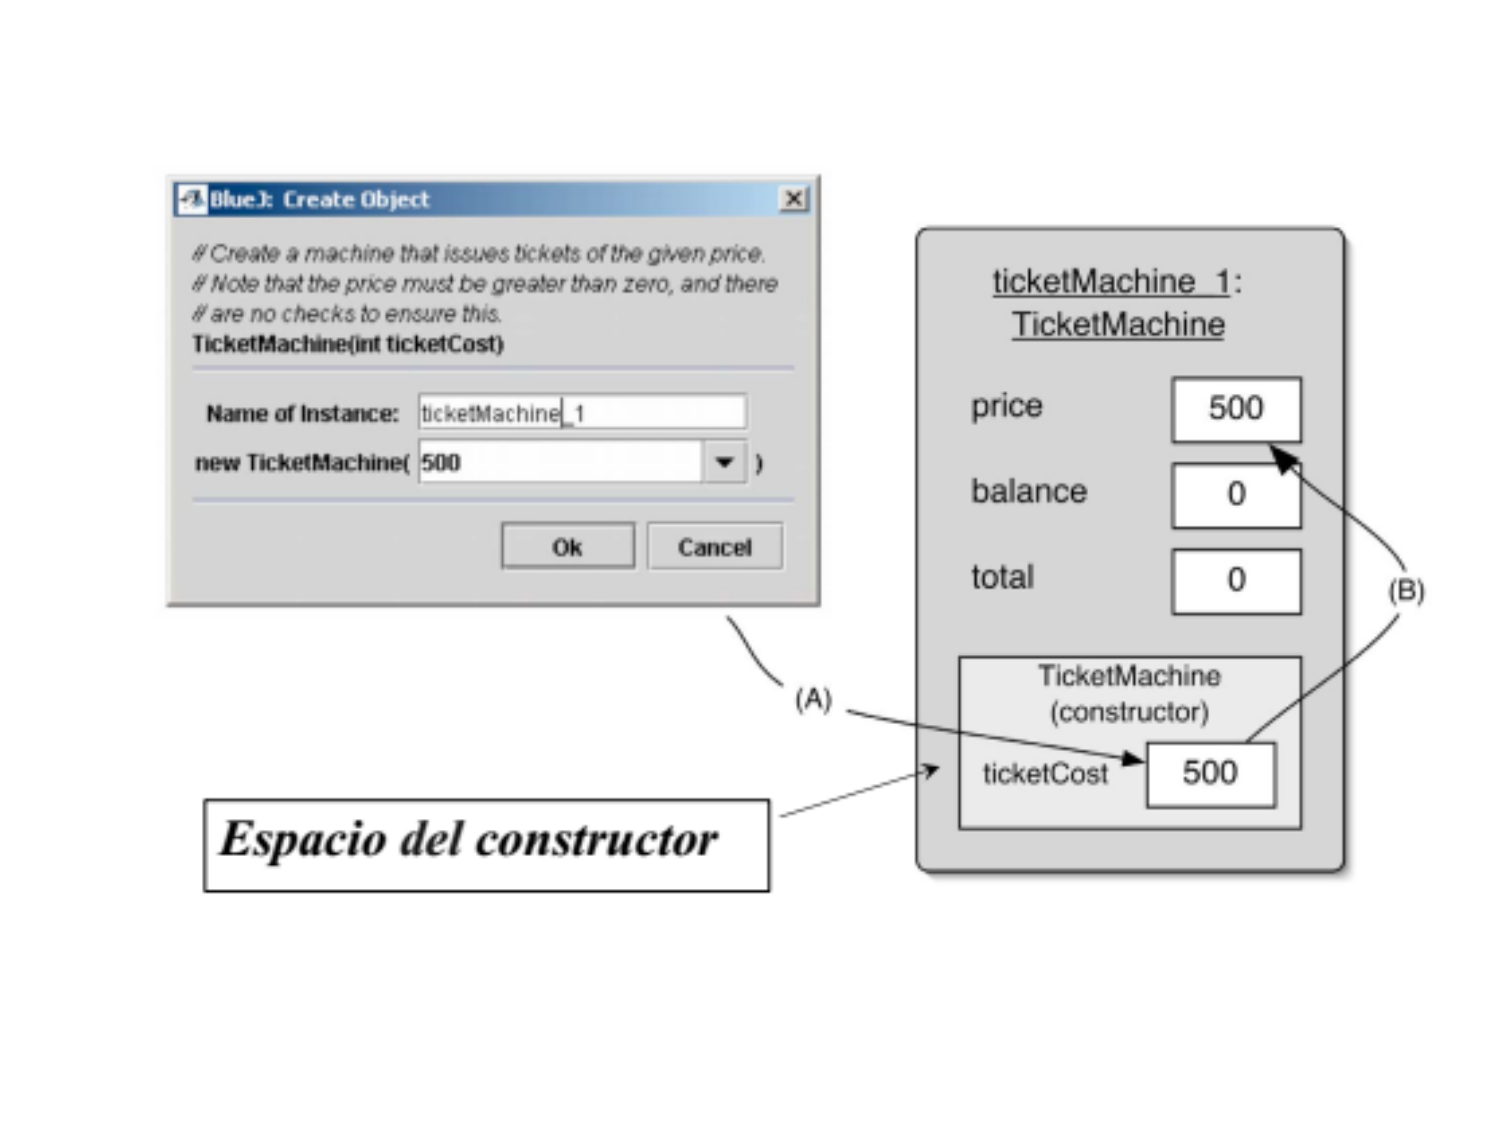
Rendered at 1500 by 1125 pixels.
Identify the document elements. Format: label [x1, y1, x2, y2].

picture [123, 148, 1451, 977]
